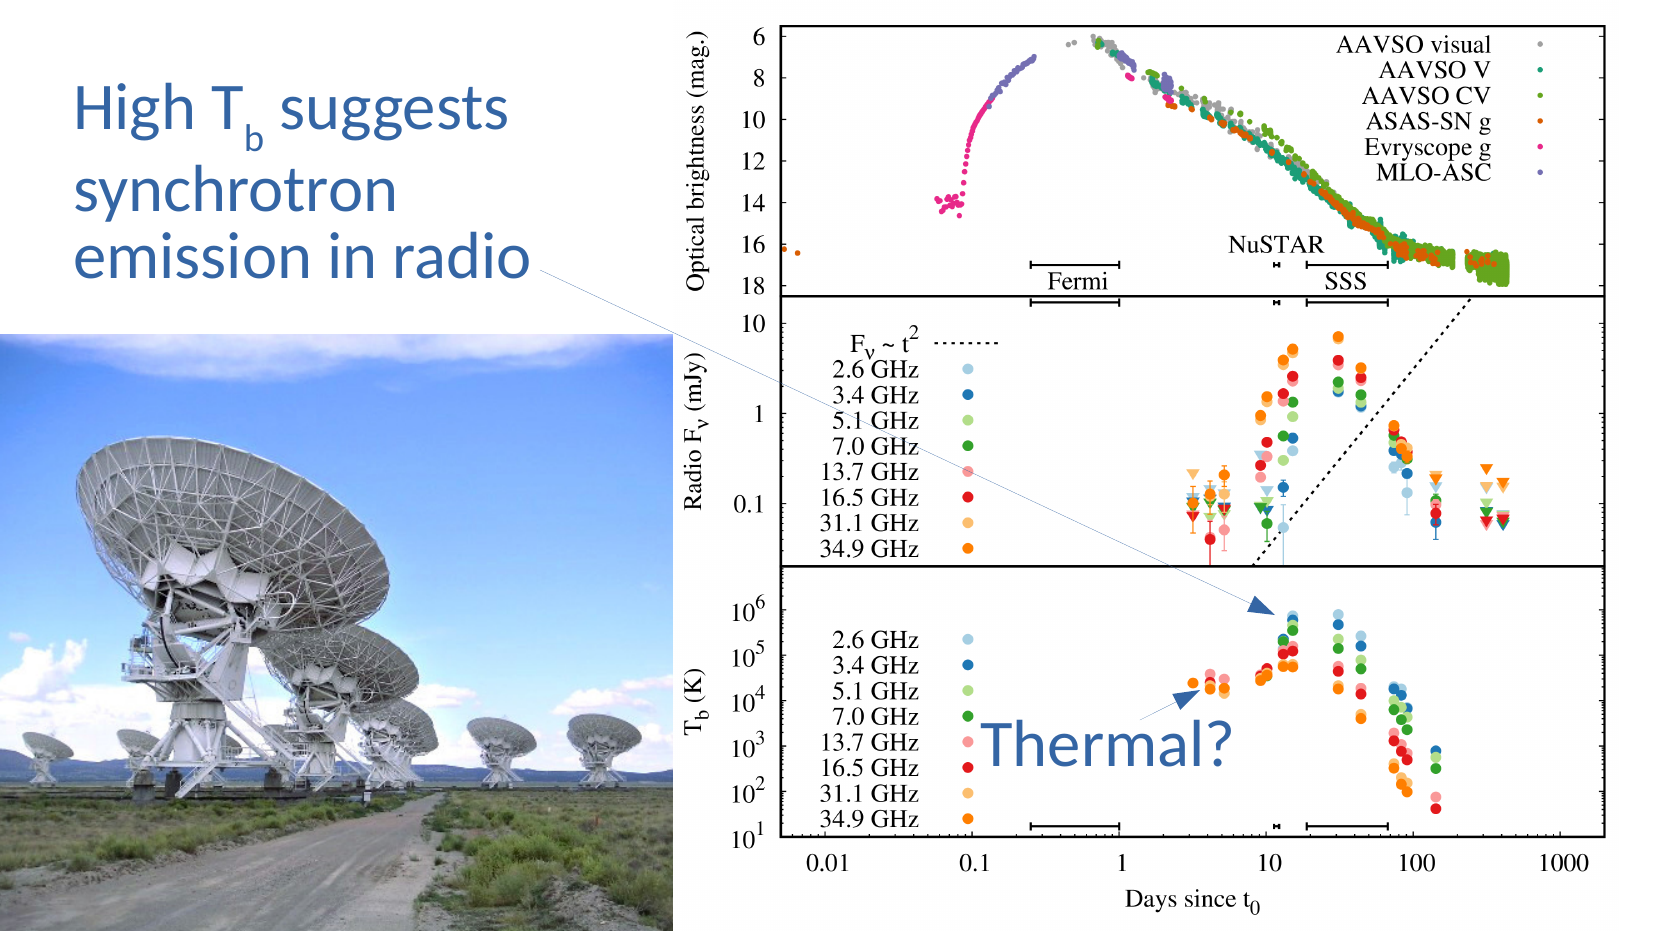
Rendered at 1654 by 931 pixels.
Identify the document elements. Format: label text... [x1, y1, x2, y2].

picture [673, 0, 1619, 931]
text_box Thermal? [945, 569, 1532, 931]
text_box High Tb suggests synchrotron emission in radio [37, 6, 625, 368]
picture [0, 334, 1174, 931]
